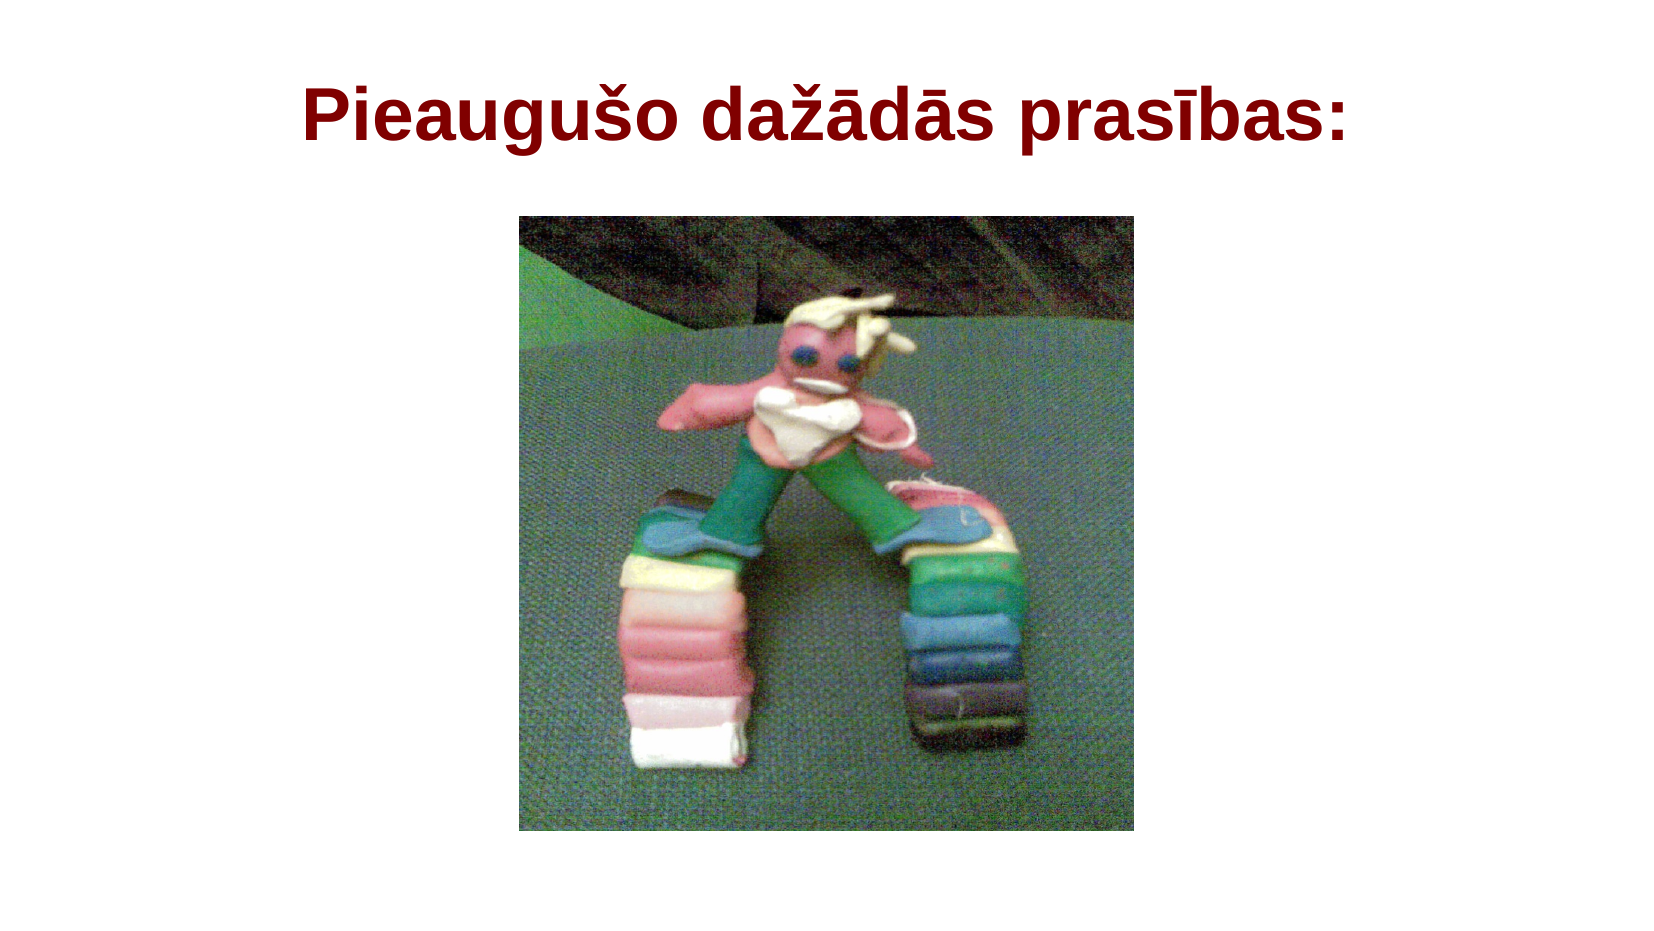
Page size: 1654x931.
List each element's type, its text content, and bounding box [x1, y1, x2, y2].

picture [519, 216, 1134, 831]
text_box Pieaugušo dažādās prasības: [82, 37, 1571, 193]
